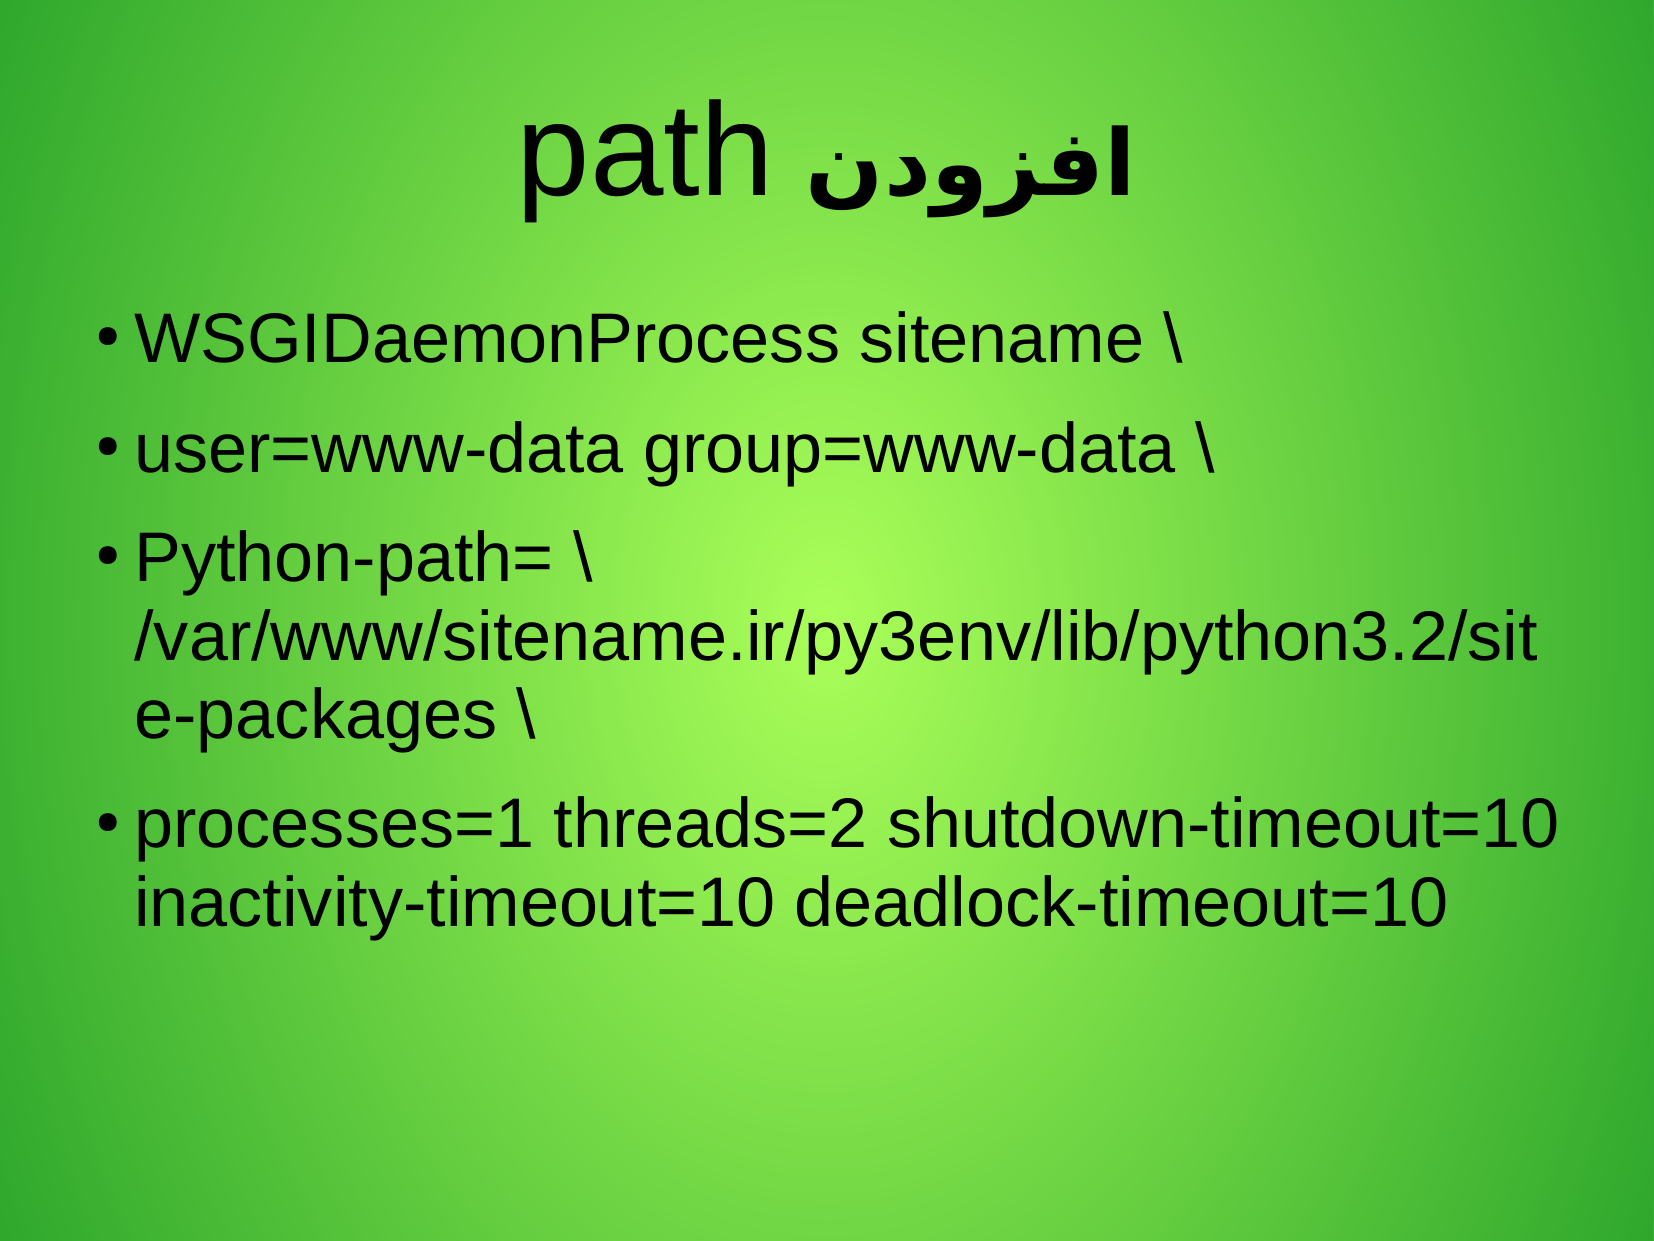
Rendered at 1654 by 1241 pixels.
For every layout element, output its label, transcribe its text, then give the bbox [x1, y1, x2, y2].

title افزودن path [82, 47, 1571, 252]
list WSGIDaemonProcess sitename \ user=www-data group=www-data \ Python-path= \ /var/www/sitename.ir/py3env/lib/python3.2/site-packages \ processes=1 threads=2 shutdown-timeout=10 inactivity-timeout=10 deadlock-timeout=10 [82, 299, 1571, 1019]
